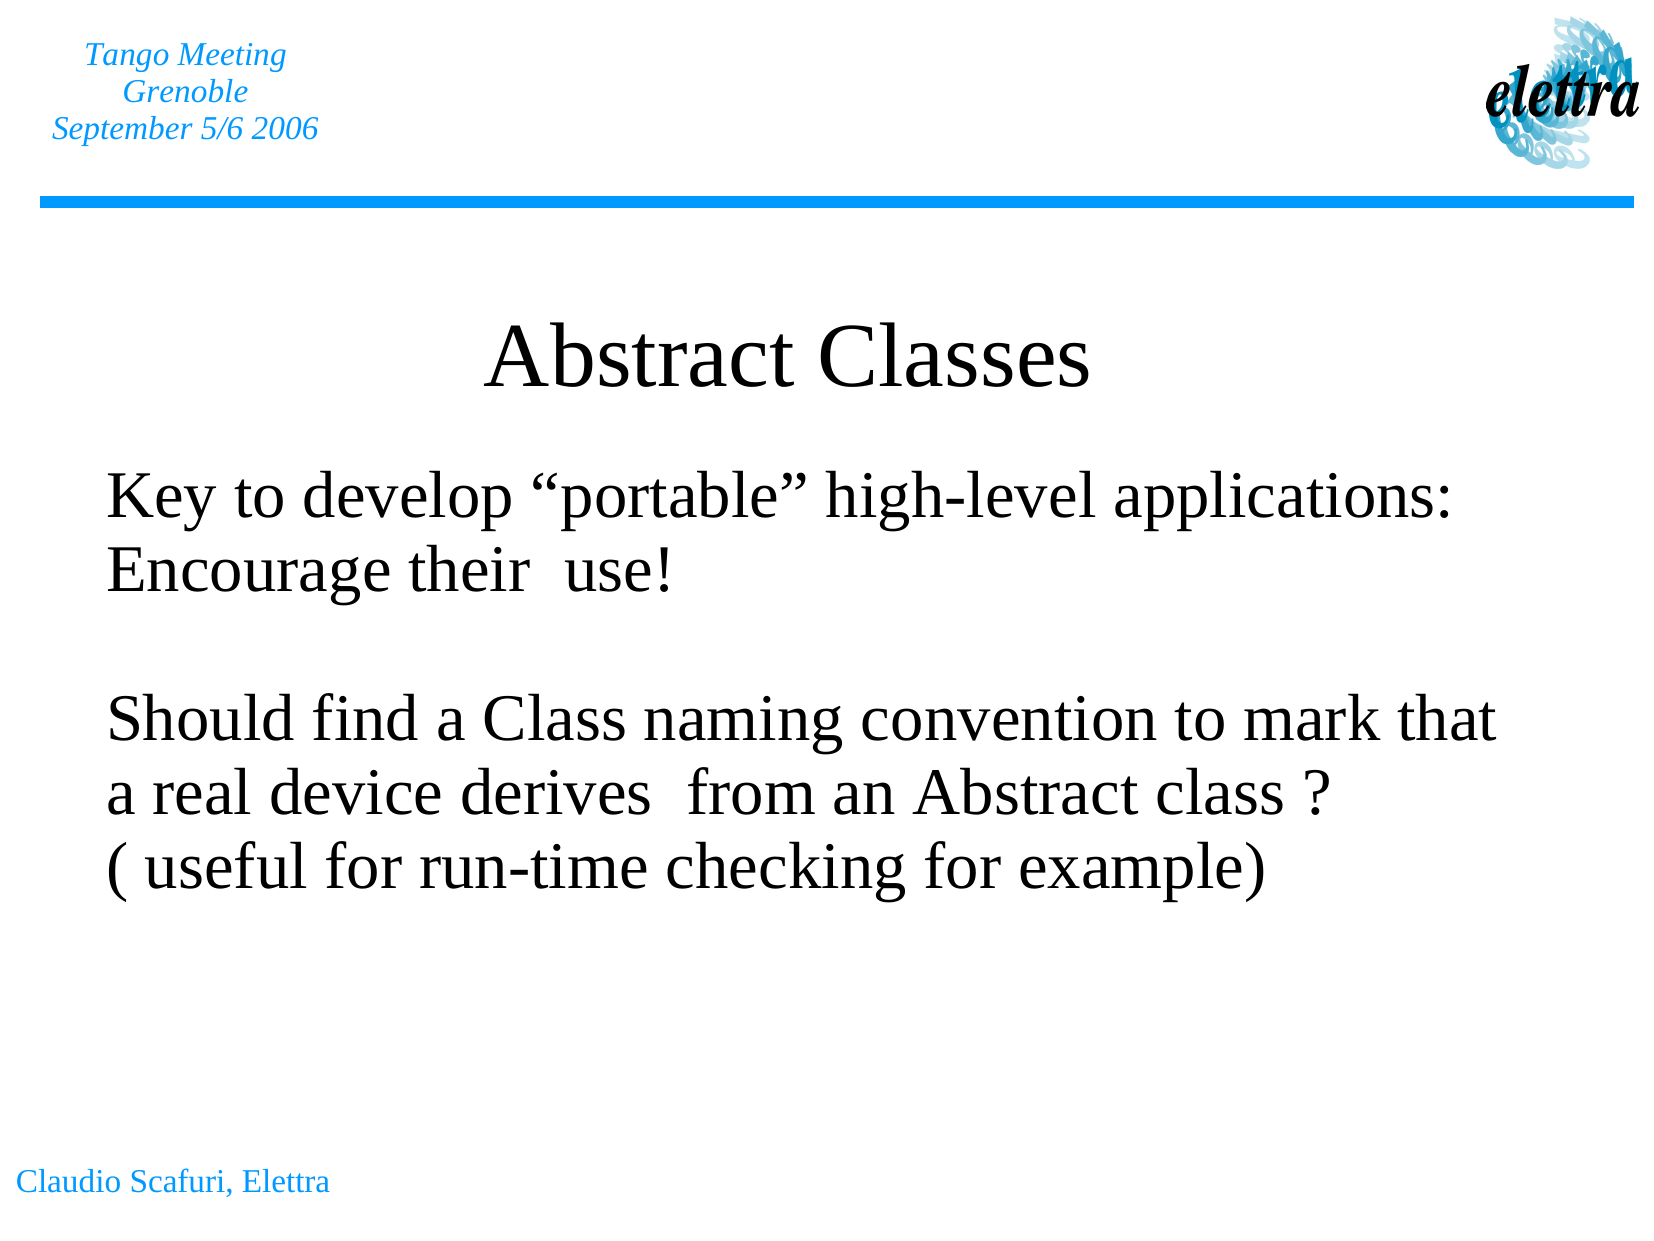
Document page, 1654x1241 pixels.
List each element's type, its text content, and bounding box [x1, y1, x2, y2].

picture [1486, 16, 1639, 169]
title Abstract Classes [82, 252, 1495, 460]
subtitle Key to develop “portable” high-level applications: Encourage their use! Should find a Class naming convention to mark that a real device derives from an Abstract class ? ( useful for run-time checking for example) [106, 458, 1519, 977]
